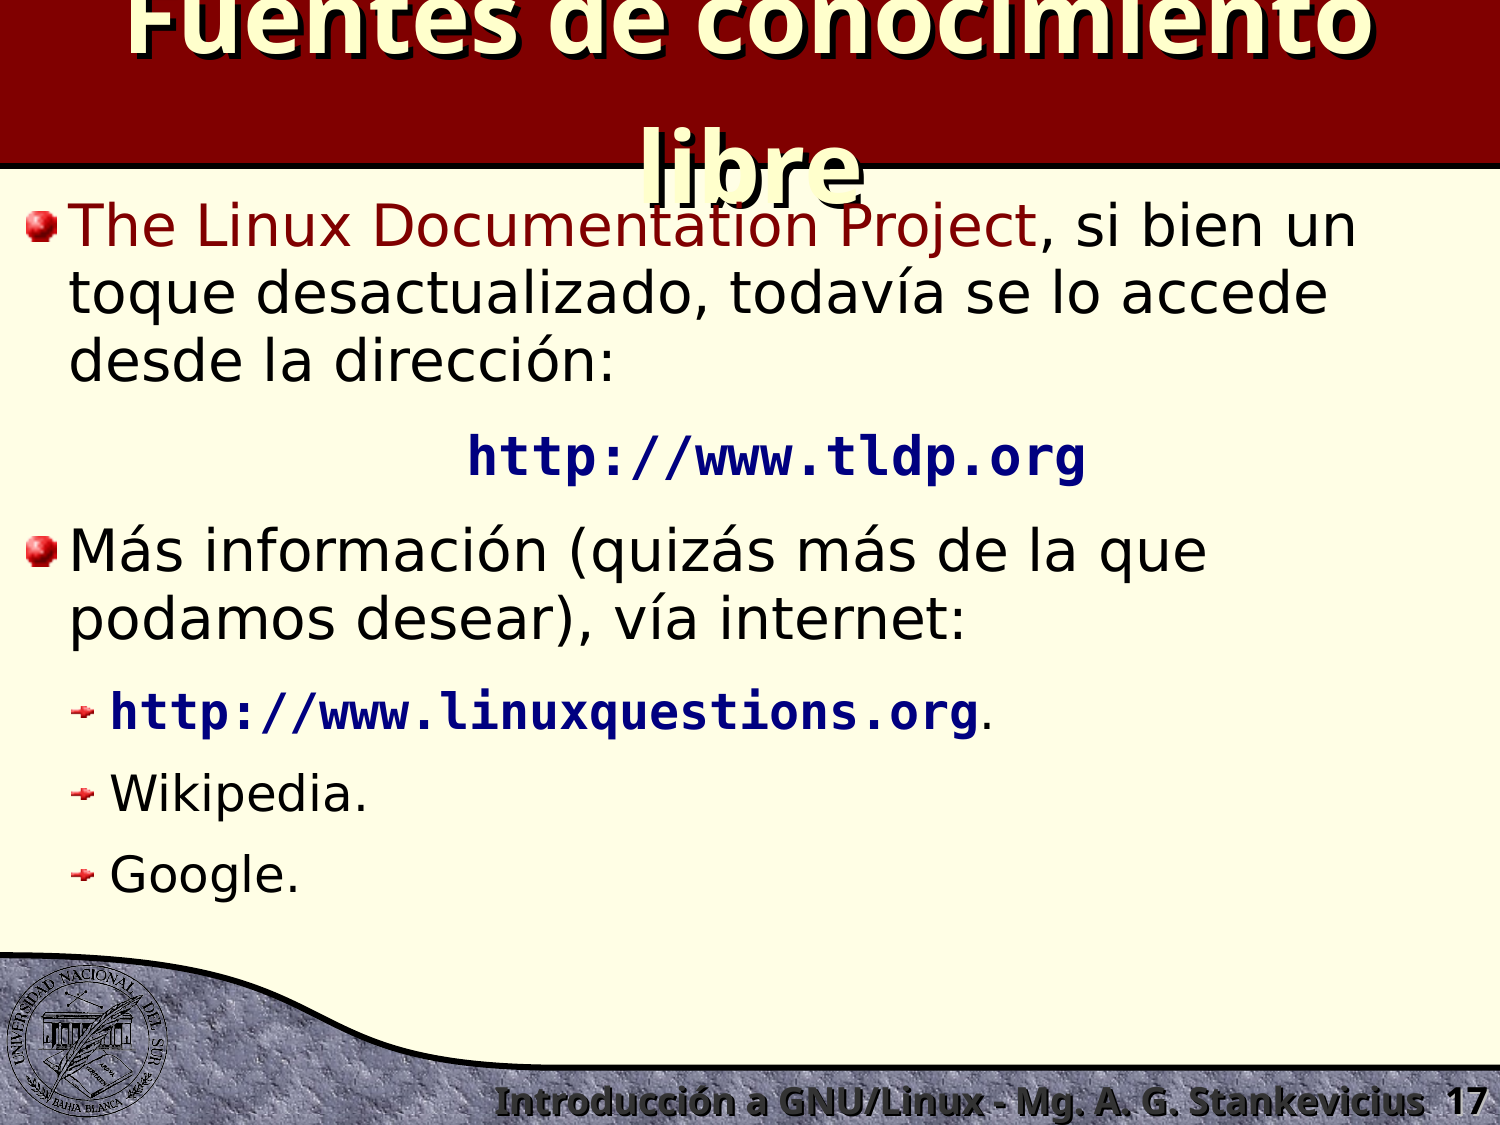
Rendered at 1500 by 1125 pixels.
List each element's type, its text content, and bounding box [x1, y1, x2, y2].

title Fuentes de conocimiento libre [15, 12, 1485, 153]
picture [1059, 1100, 1065, 1110]
picture [0, 956, 1500, 1125]
list The Linux Documentation Project, si bien un toque desactualizado, todavía se lo accede desde la dirección: http://www.tldp.org Más información (quizás más de la que podamos desear), vía internet: http://www.linuxquestions.org. Wikipedia. Google. [11, 192, 1486, 935]
